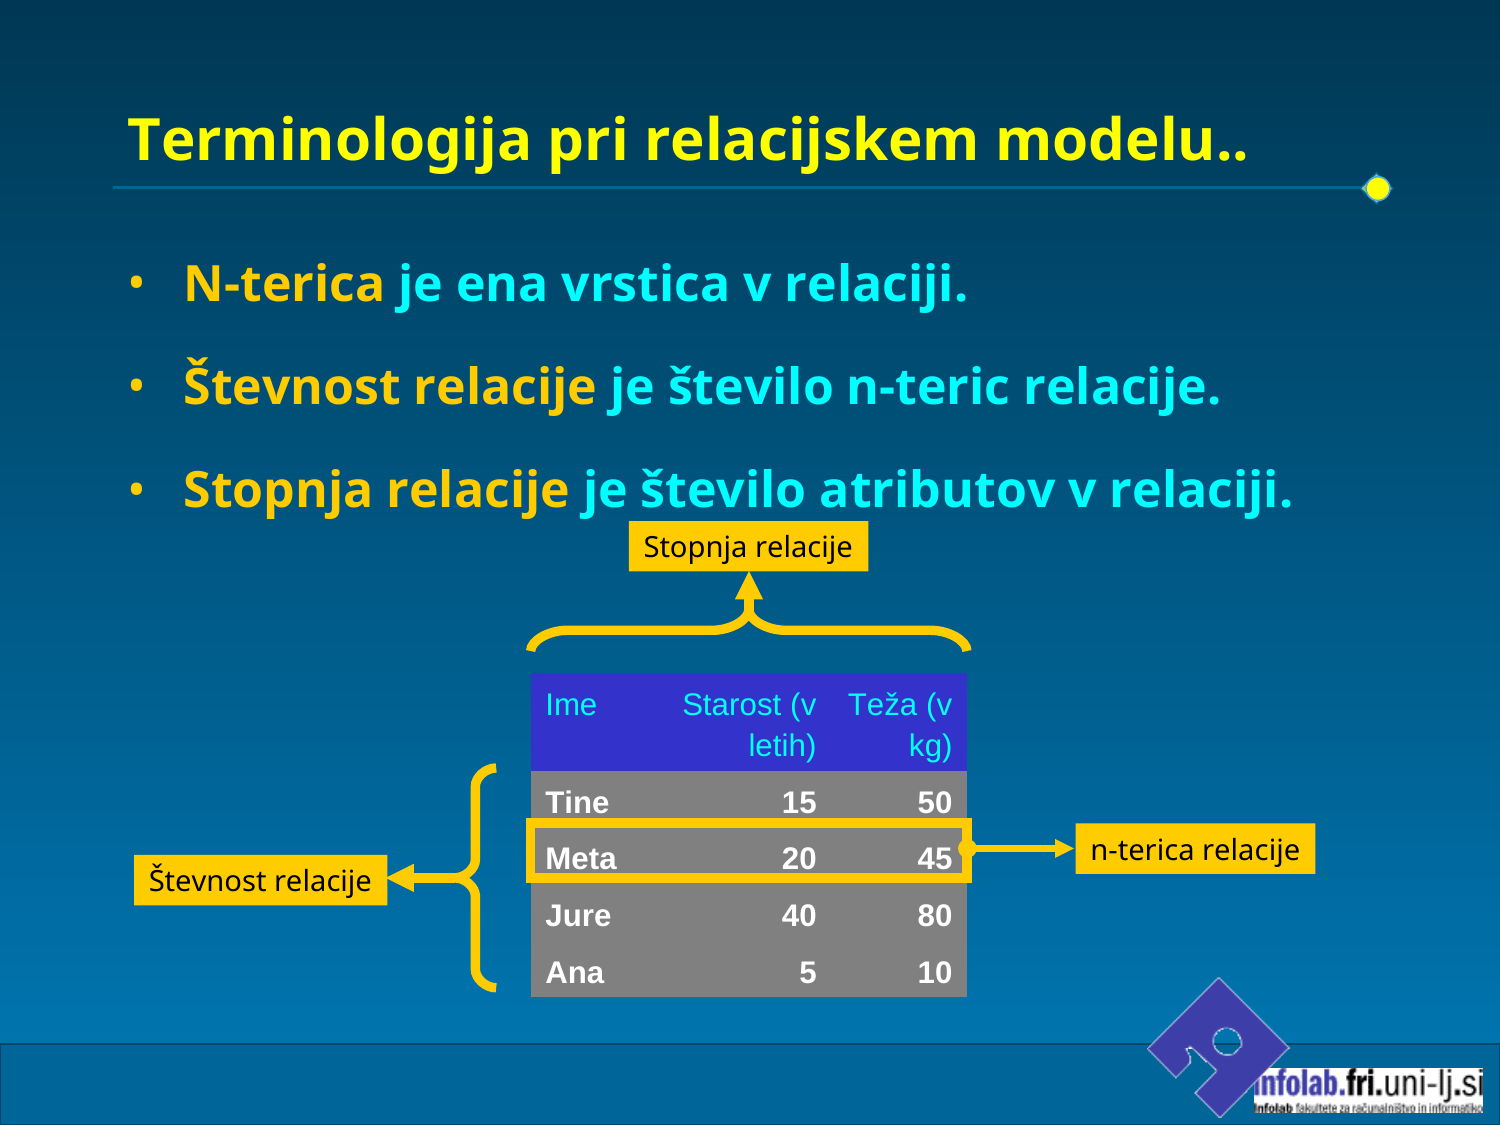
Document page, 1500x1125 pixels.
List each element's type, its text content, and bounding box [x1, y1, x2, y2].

text_box Stopnja relacije [628, 521, 869, 572]
table_cell 50 [831, 771, 967, 818]
table_header Ime [531, 673, 666, 771]
title Terminologija pri relacijskem modelu.. [112, 94, 1388, 181]
picture [1149, 978, 1482, 1117]
list N-terica je ena vrstica v relaciji. Števnost relacije je število n-teric relacije. Stopnja relacije je število atributov v relaciji. [112, 237, 1388, 963]
table_cell 20 [666, 828, 831, 873]
table_cell 10 [831, 940, 967, 997]
table_cell 40 [666, 884, 831, 940]
table_header Teža (v kg) [831, 673, 967, 771]
text_box Števnost relacije [134, 854, 388, 906]
text_box n-terica relacije [1075, 823, 1316, 874]
table_cell 15 [666, 771, 831, 818]
table_cell Meta [535, 828, 666, 873]
table_cell Tine [531, 771, 666, 818]
table_header Starost (v letih) [666, 673, 831, 771]
table_cell 80 [831, 884, 967, 940]
table_cell Ana [531, 940, 666, 997]
table_cell 45 [831, 828, 962, 873]
table_cell Jure [531, 884, 666, 940]
table_cell 5 [666, 940, 831, 997]
